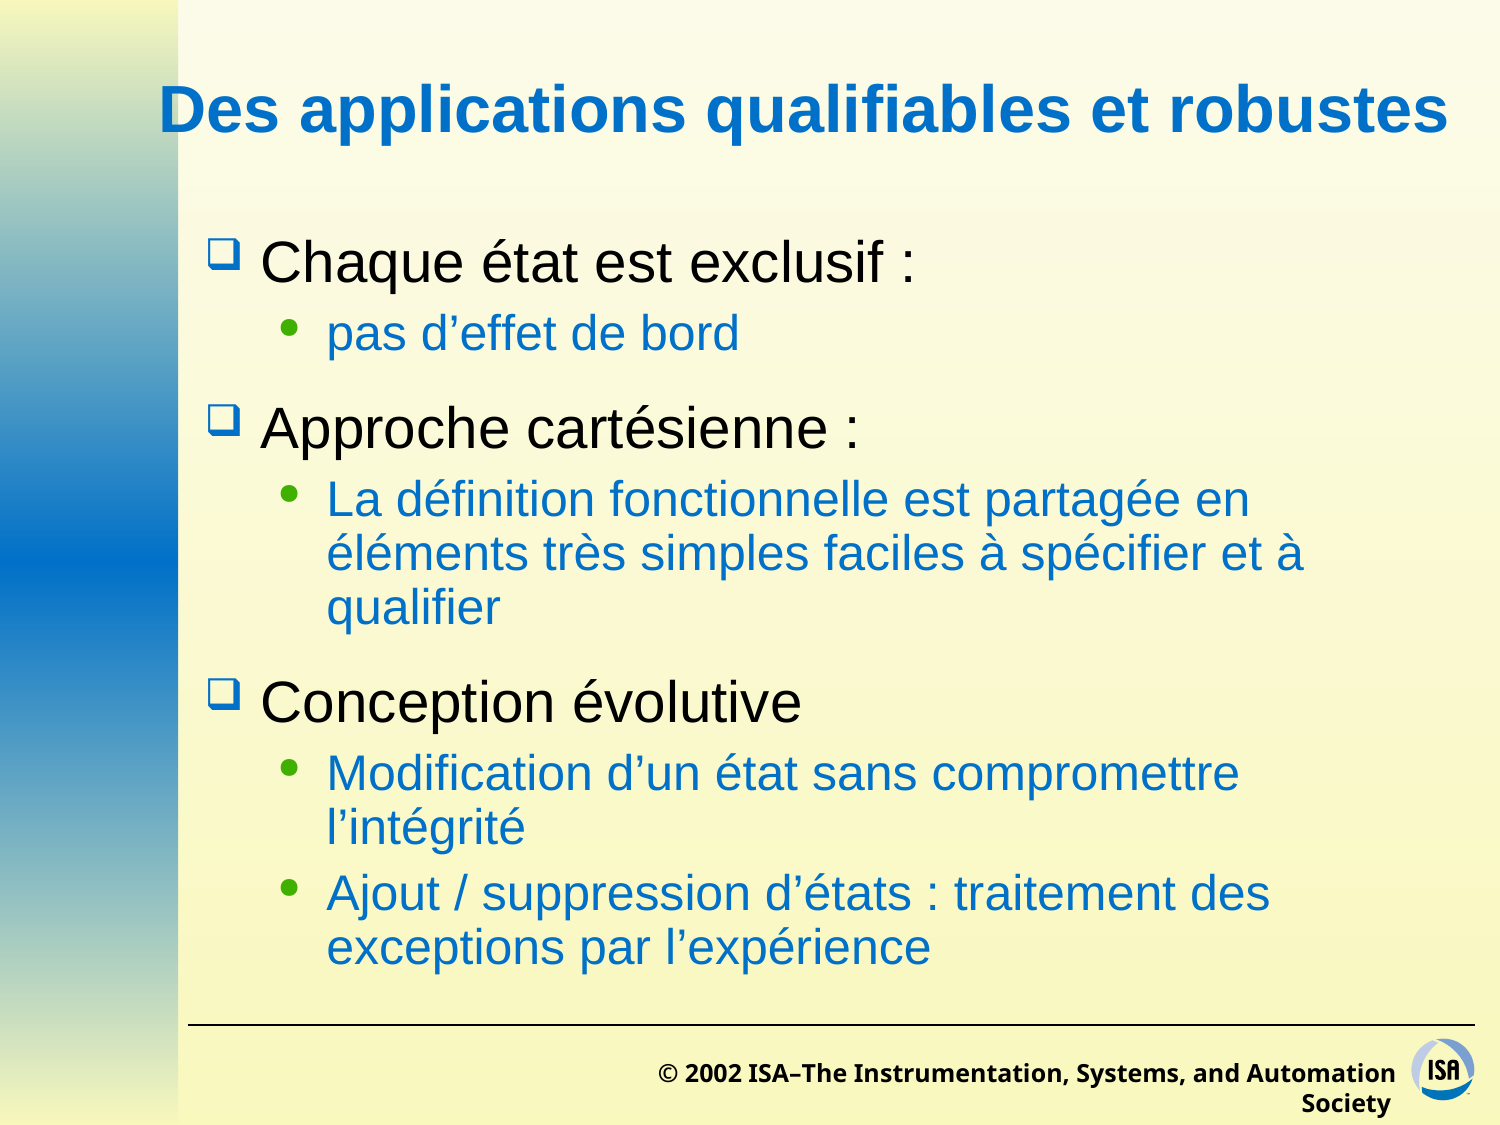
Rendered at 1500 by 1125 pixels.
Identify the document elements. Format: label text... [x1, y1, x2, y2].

title Des applications qualifiables et robustes [24, 12, 1466, 201]
list Chaque état est exclusif : pas d’effet de bord Approche cartésienne : La définition fonctionnelle est partagée en éléments très simples faciles à spécifier et à qualifier Conception évolutive Modification d’un état sans compromettre l’intégrité Ajout / suppression d’états : traitement des exceptions par l’expérience [189, 224, 1468, 1000]
picture [1410, 1037, 1476, 1102]
